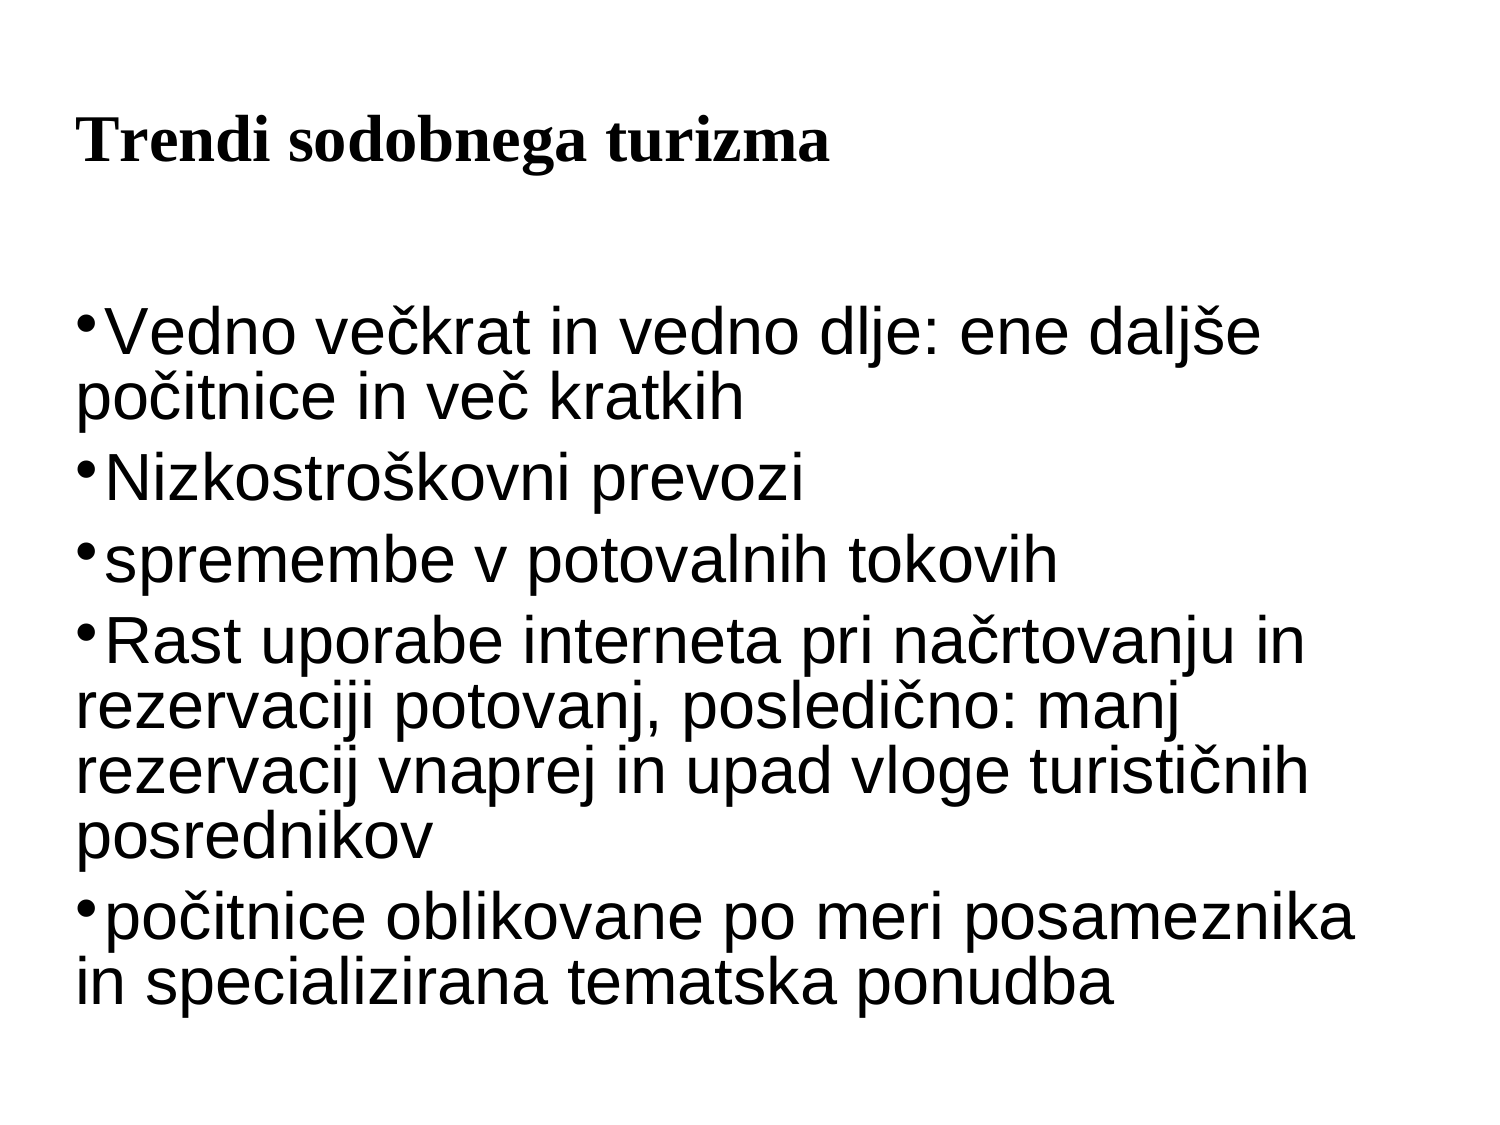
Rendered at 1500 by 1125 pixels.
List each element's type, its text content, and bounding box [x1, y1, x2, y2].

list Vedno večkrat in vedno dlje: ene daljše počitnice in več kratkih Nizkostroškovni prevozi spremembe v potovalnih tokovih Rast uporabe interneta pri načrtovanju in rezervaciji potovanj, posledično: manj rezervacij vnaprej in upad vloge turističnih posrednikov počitnice oblikovane po meri posameznika in specializirana tematska ponudba [74, 302, 1425, 1064]
title Trendi sodobnega turizma [74, 28, 1425, 249]
